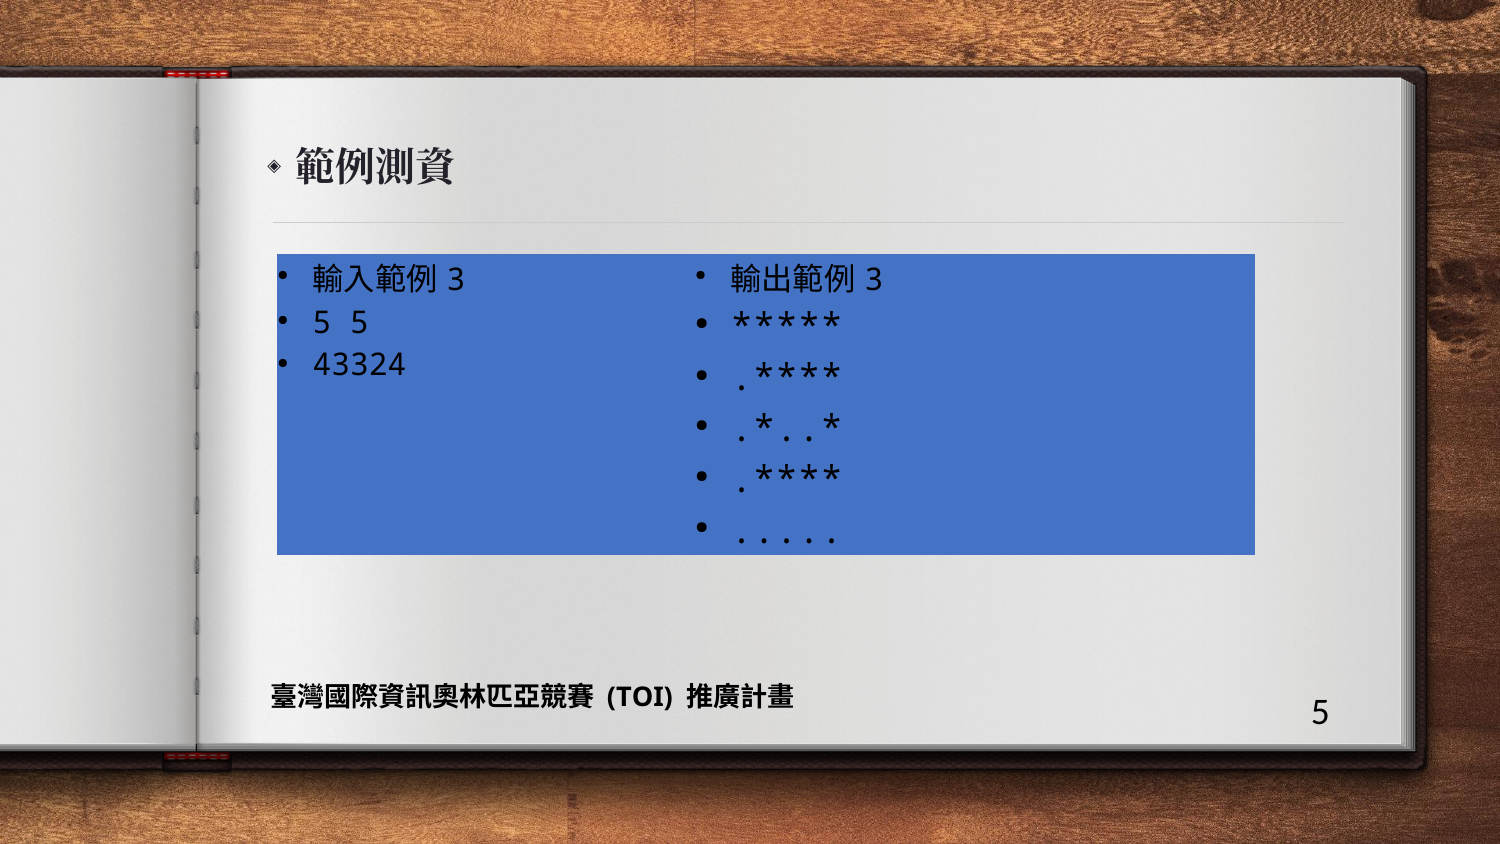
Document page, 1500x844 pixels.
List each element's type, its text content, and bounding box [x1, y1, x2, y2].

text_box [1295, 672, 1386, 737]
table_header 輸出範例3 ***** .**** .*..* .**** ..... [695, 254, 1255, 555]
list 範例測資 [252, 126, 1194, 205]
table_header 輸入範例3 5 5 43324 [277, 254, 695, 555]
